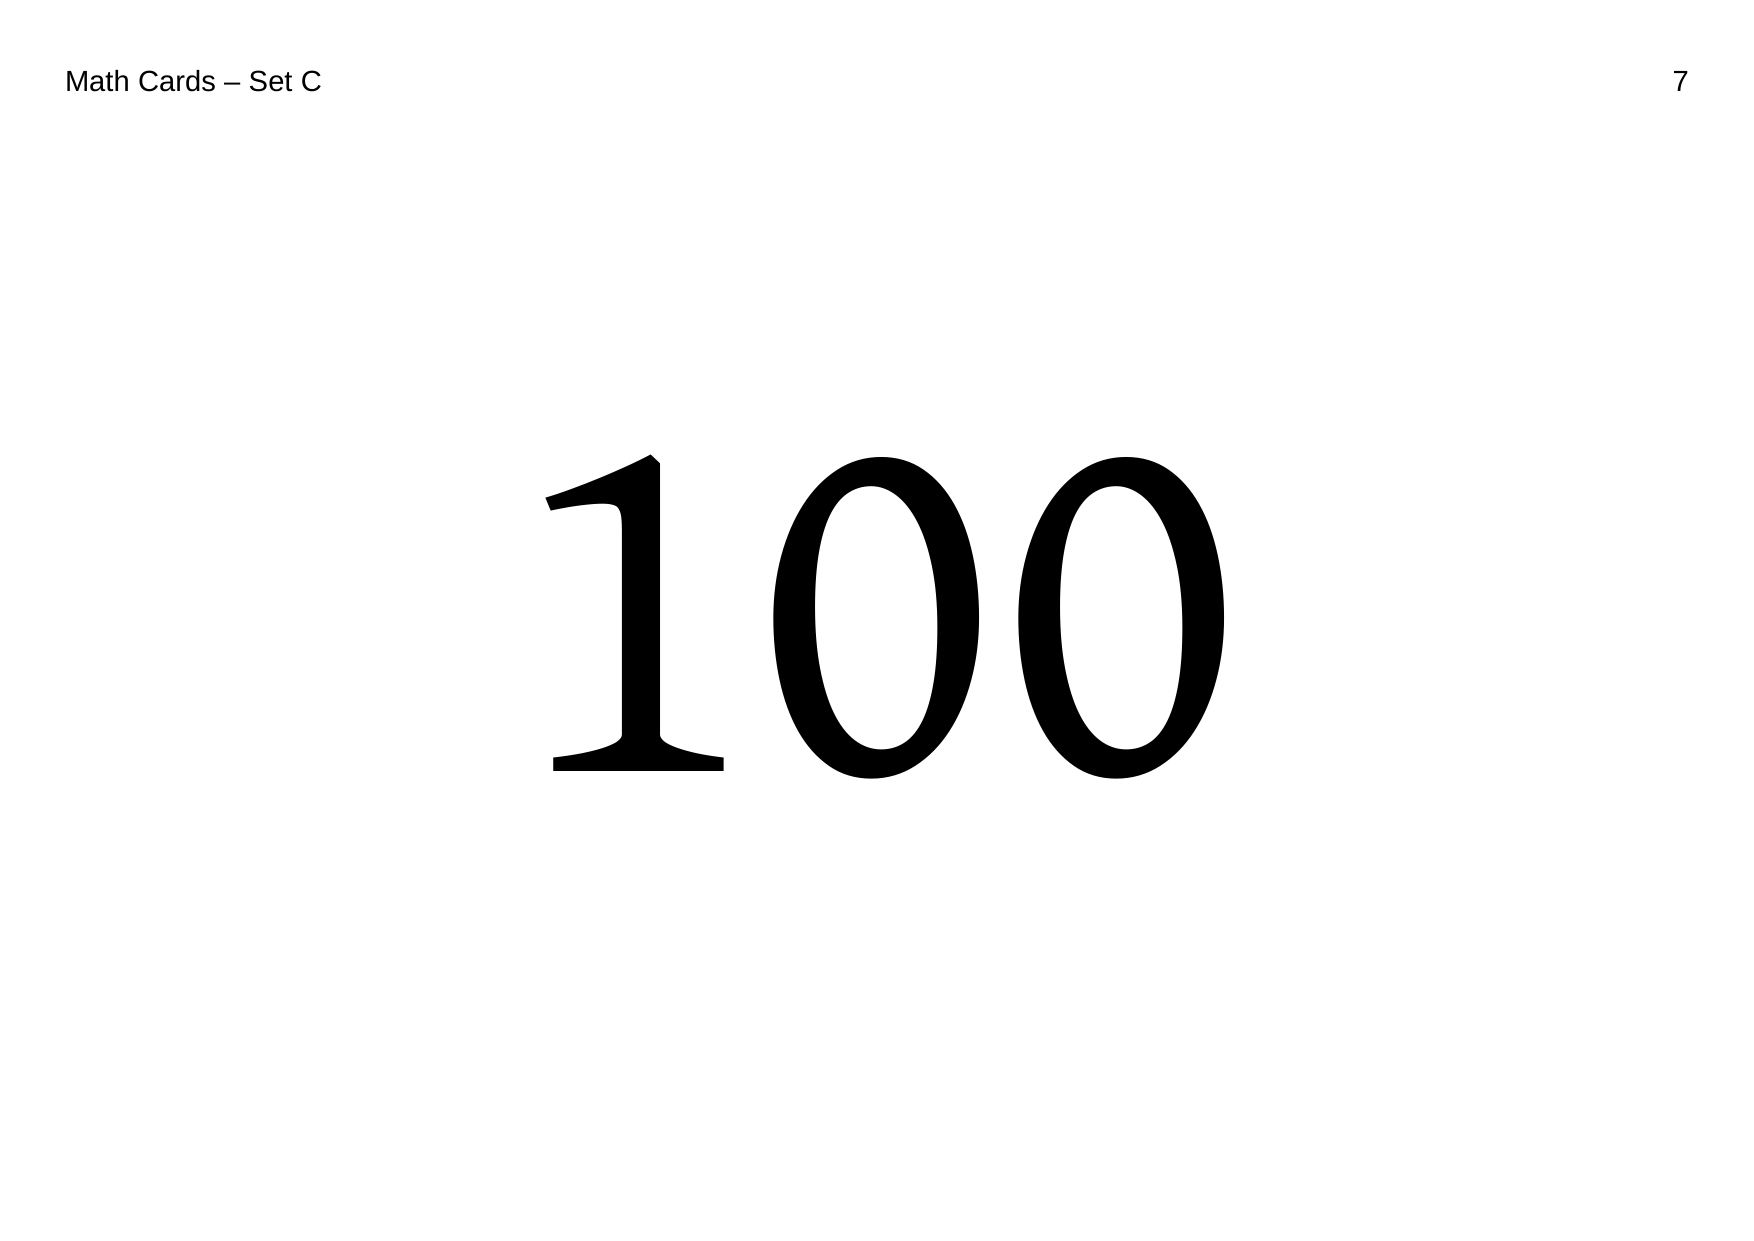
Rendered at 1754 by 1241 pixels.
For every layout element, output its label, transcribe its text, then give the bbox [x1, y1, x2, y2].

text_box 100 [504, 318, 1250, 922]
text_box 7 [1666, 59, 1695, 104]
text_box Math Cards – Set C [59, 59, 329, 104]
